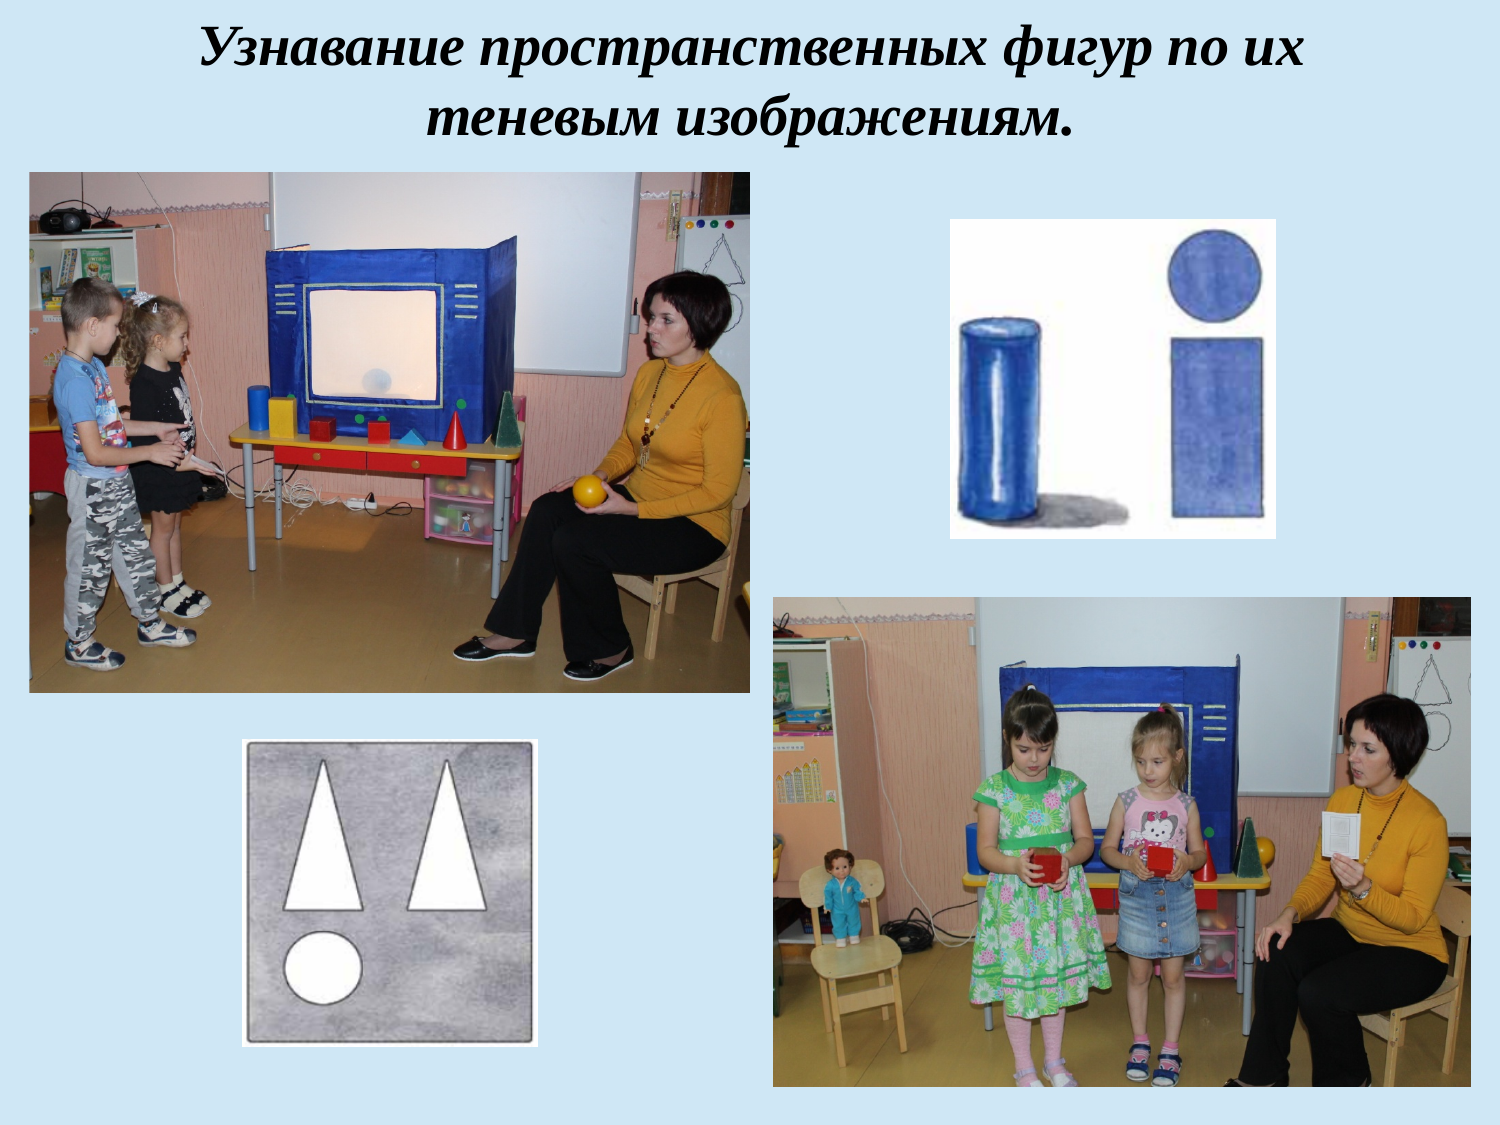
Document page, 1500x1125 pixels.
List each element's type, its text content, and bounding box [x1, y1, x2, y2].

title Узнавание пространственных фигур по их теневым изображениям. [76, 0, 1427, 188]
picture [950, 219, 1276, 539]
picture [242, 739, 538, 1047]
picture [29, 172, 750, 693]
picture [773, 597, 1471, 1087]
